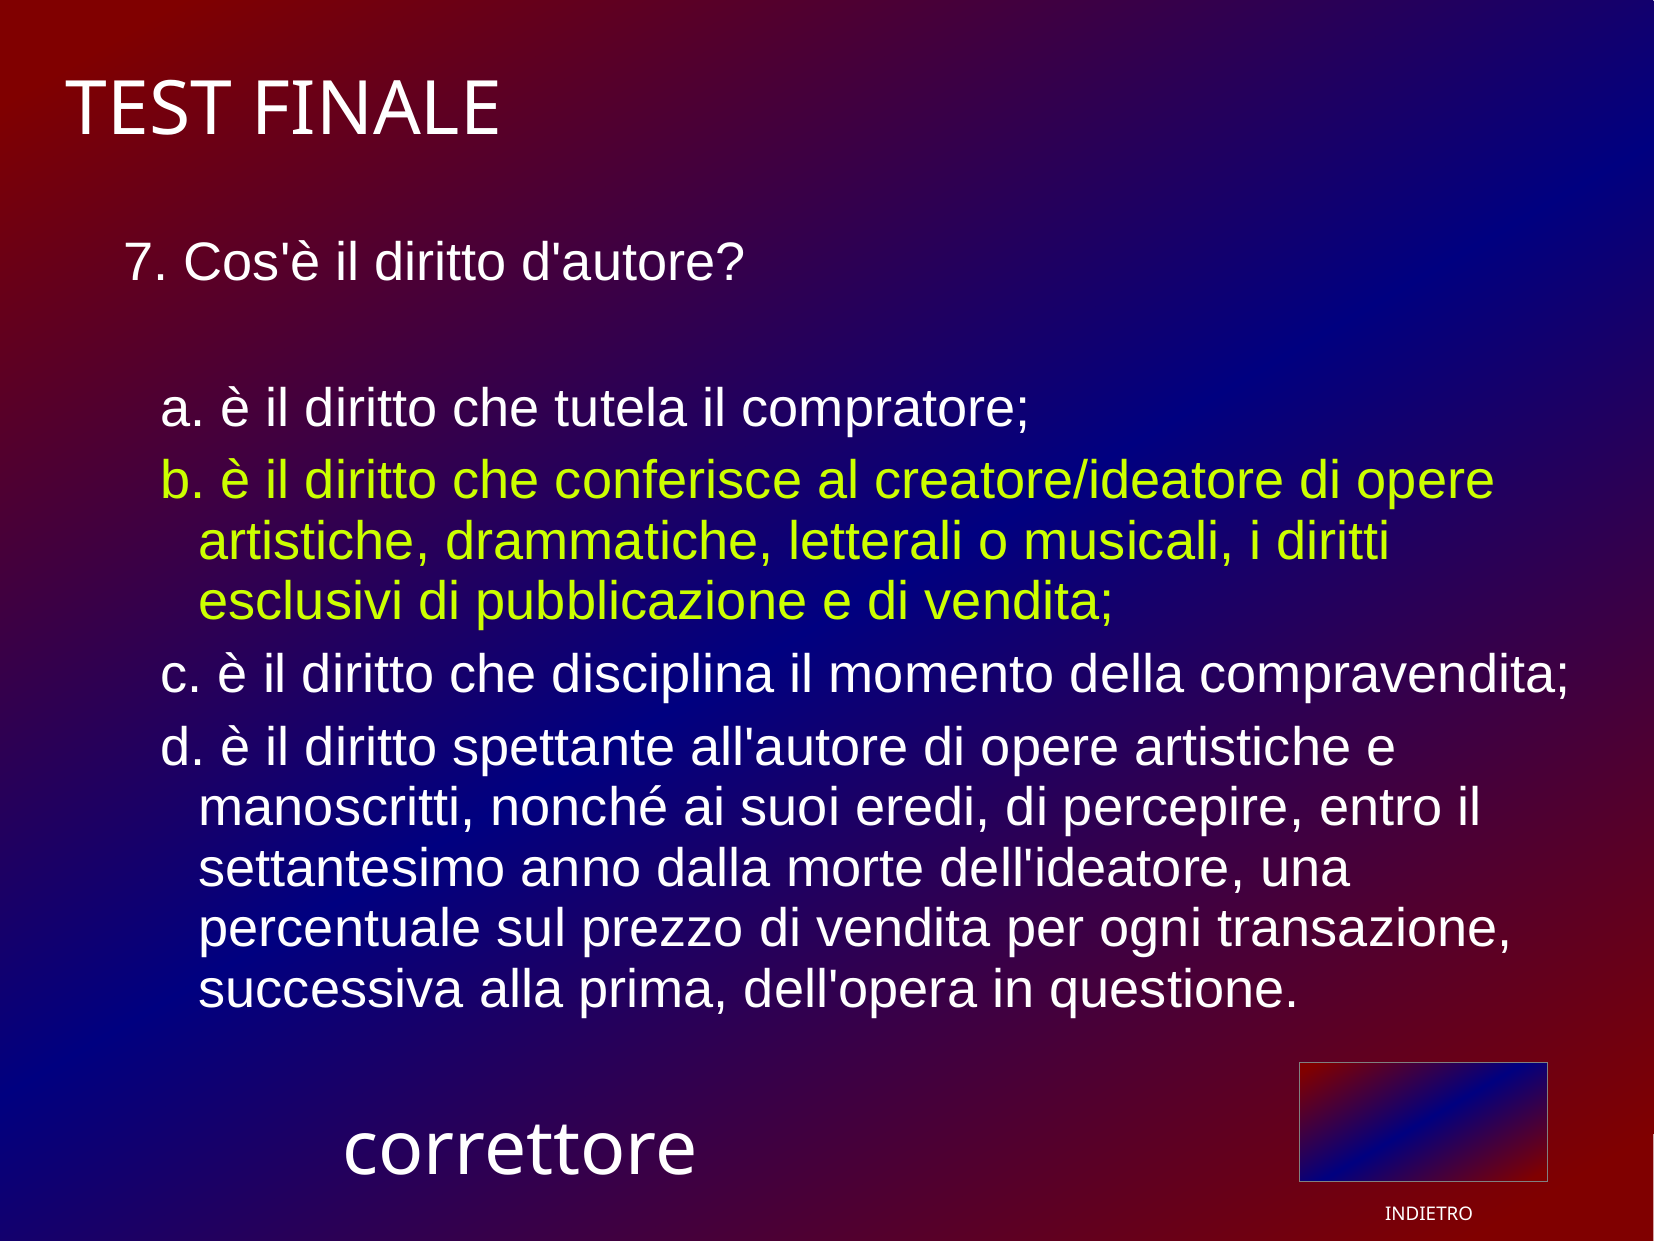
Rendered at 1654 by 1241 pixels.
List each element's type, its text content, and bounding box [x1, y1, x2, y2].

text_box TEST FINALE [24, 47, 544, 184]
text_box INDIETRO [1370, 1192, 1489, 1233]
text_box [1299, 1062, 1548, 1182]
text_box 7. Cos'è il diritto d'autore? a. è il diritto che tutela il compratore; b. è il diritto che conferisce al creatore/ideatore di opere artistiche, drammatiche, letterali o musicali, i diritti esclusivi di pubblicazione e di vendita; c. è il diritto che disciplina il momento della compravendita; d. è il diritto spettante all'autore di opere artistiche e manoscritti, nonché ai suoi eredi, di percepire, entro il settantesimo anno dalla morte dell'ideatore, una percentuale sul prezzo di vendita per ogni transazione, successiva alla prima, dell'opera in questione. [70, 224, 1595, 1027]
text_box correttore [35, 1086, 986, 1223]
